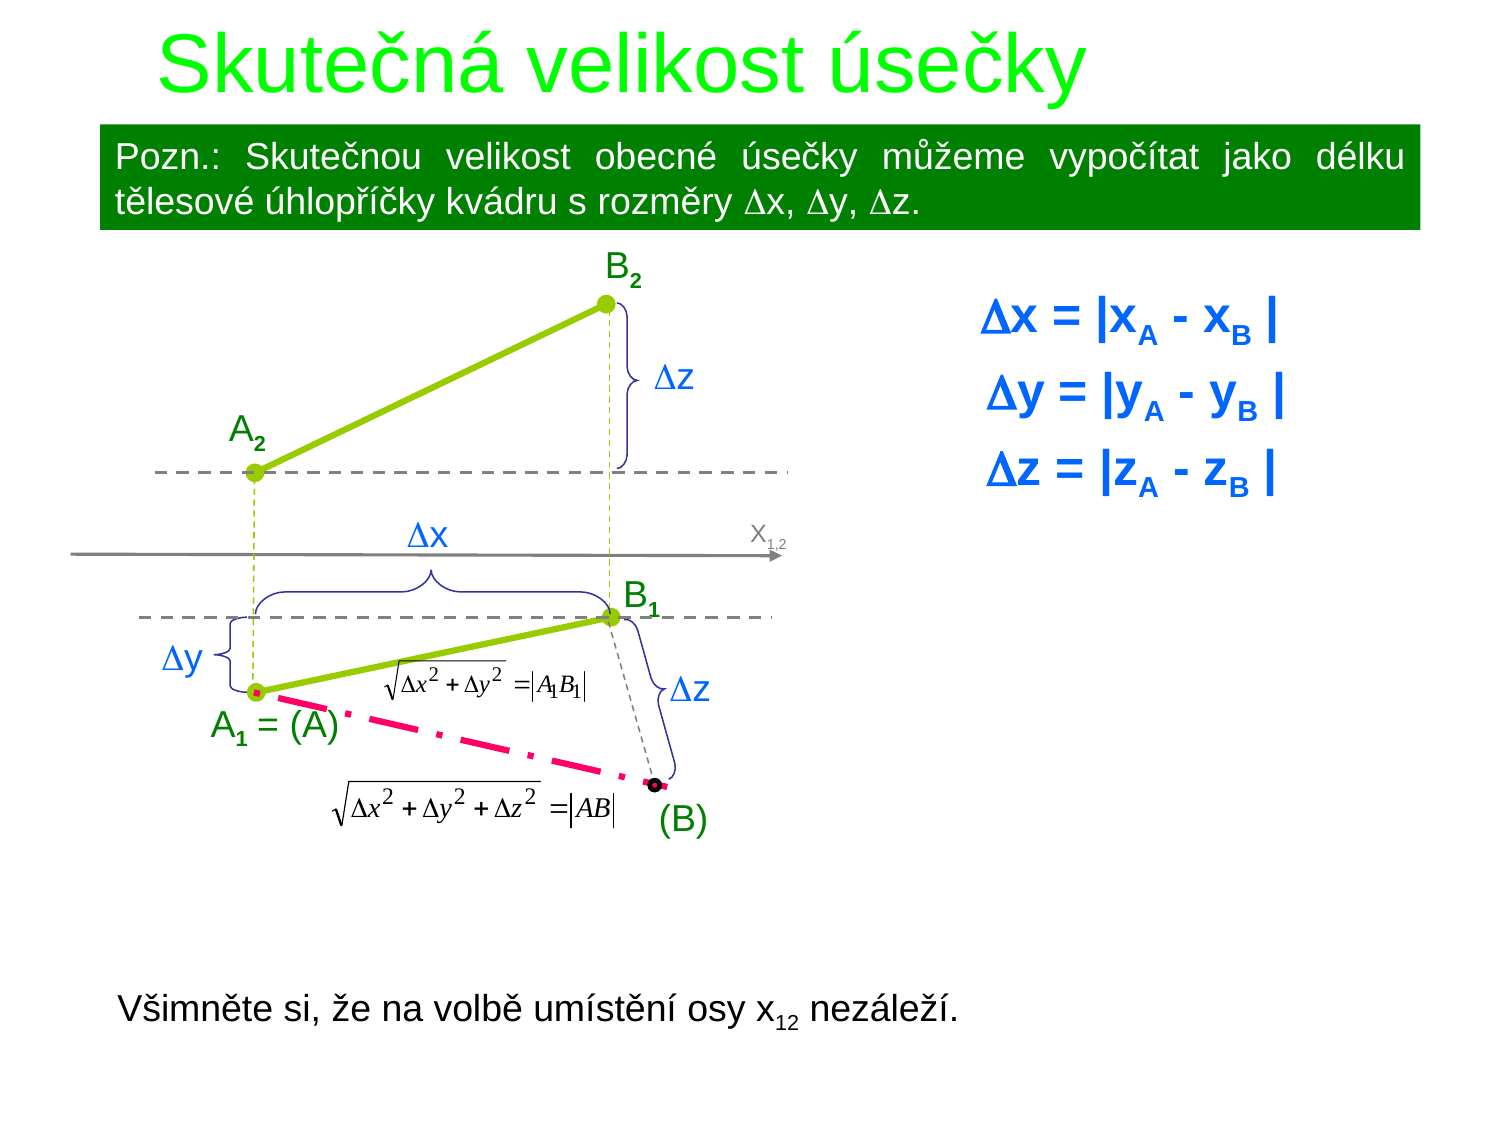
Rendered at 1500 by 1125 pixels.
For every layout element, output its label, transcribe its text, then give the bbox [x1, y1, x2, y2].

text_box A2 [214, 396, 281, 464]
text_box z [638, 344, 711, 405]
text_box y = |yA - yB | [971, 350, 1302, 435]
text_box z = |zA - zB | [971, 427, 1293, 512]
text_box [649, 780, 660, 785]
chart [379, 655, 591, 708]
text_box Všimněte si, že na volbě umístění osy x12 nezáleží. [102, 976, 985, 1043]
text_box (B) [643, 785, 739, 847]
text_box x [391, 502, 464, 563]
text_box = (A) [242, 692, 355, 753]
chart [327, 774, 621, 835]
text_box B2 [590, 233, 664, 301]
text_box X1,2 [735, 510, 802, 560]
text_box Skutečná velikost úsečky [9, 0, 1236, 119]
text_box Pozn.: Skutečnou velikost obecné úsečky můžeme vypočítat jako délku tělesové úhlopříčky kvádru s rozměry x, y, z. [100, 124, 1421, 230]
text_box A1 [195, 692, 263, 759]
text_box y [146, 625, 218, 687]
text_box x = |xA - xB | [965, 274, 1391, 359]
text_box z [654, 655, 727, 717]
text_box B1 [608, 562, 683, 630]
